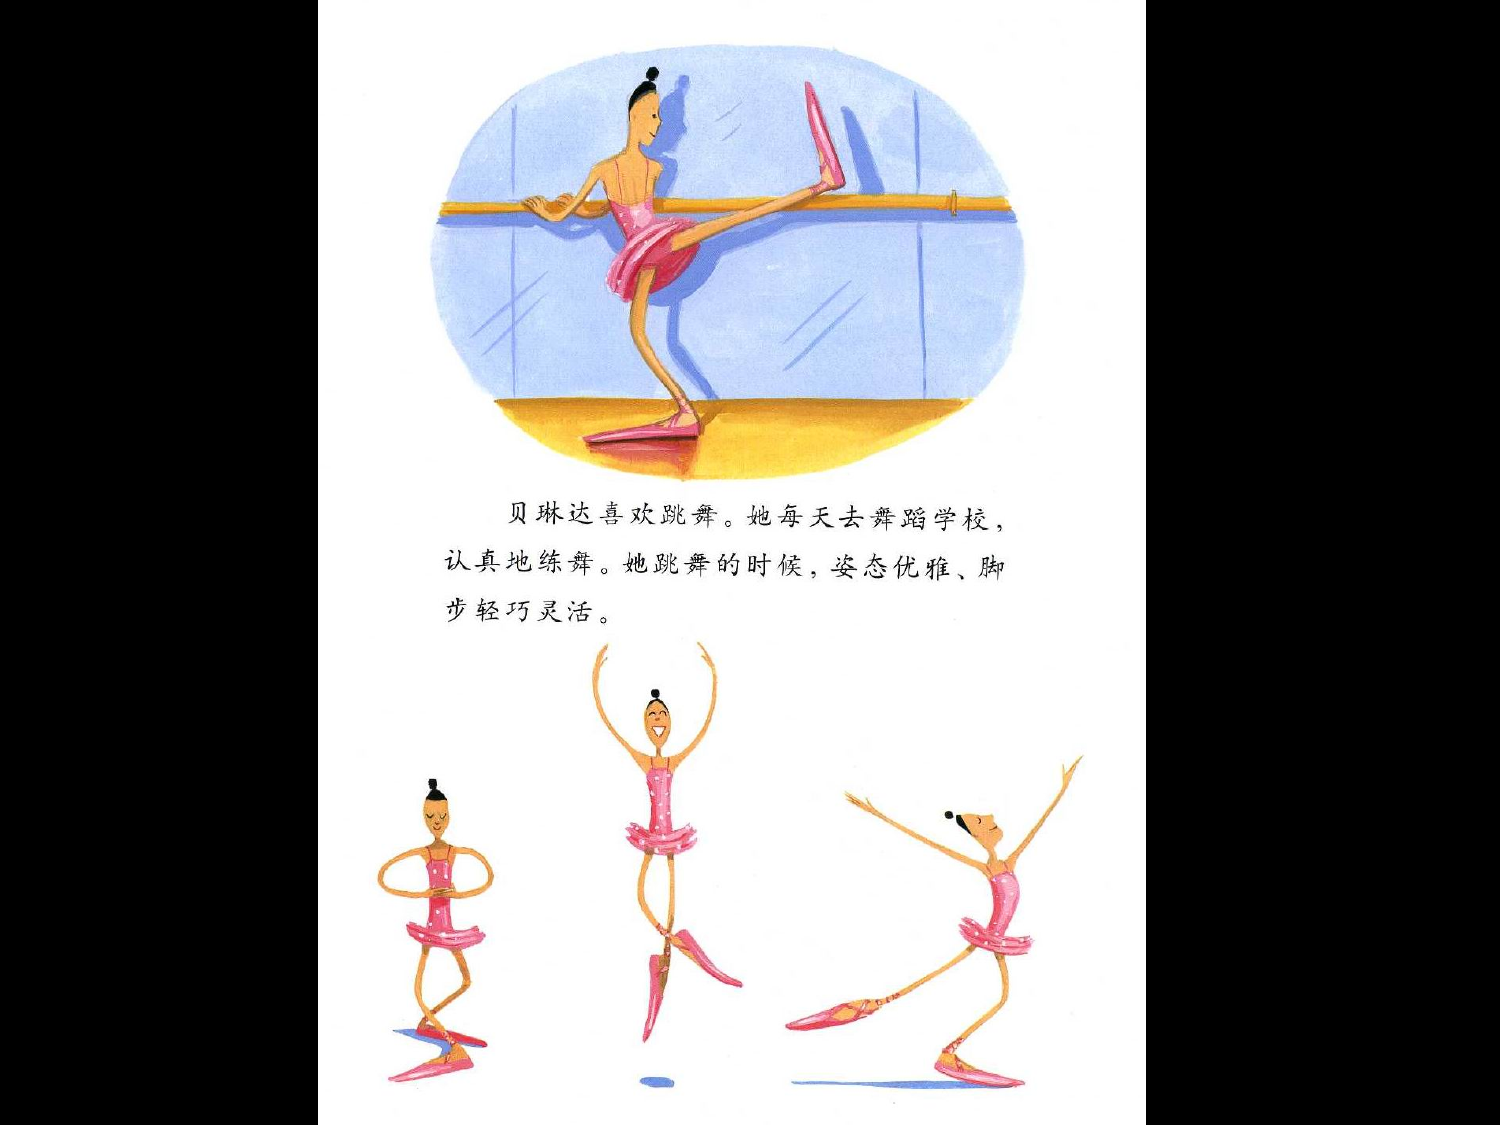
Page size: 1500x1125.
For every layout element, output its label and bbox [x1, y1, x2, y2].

picture [318, 0, 1146, 1125]
